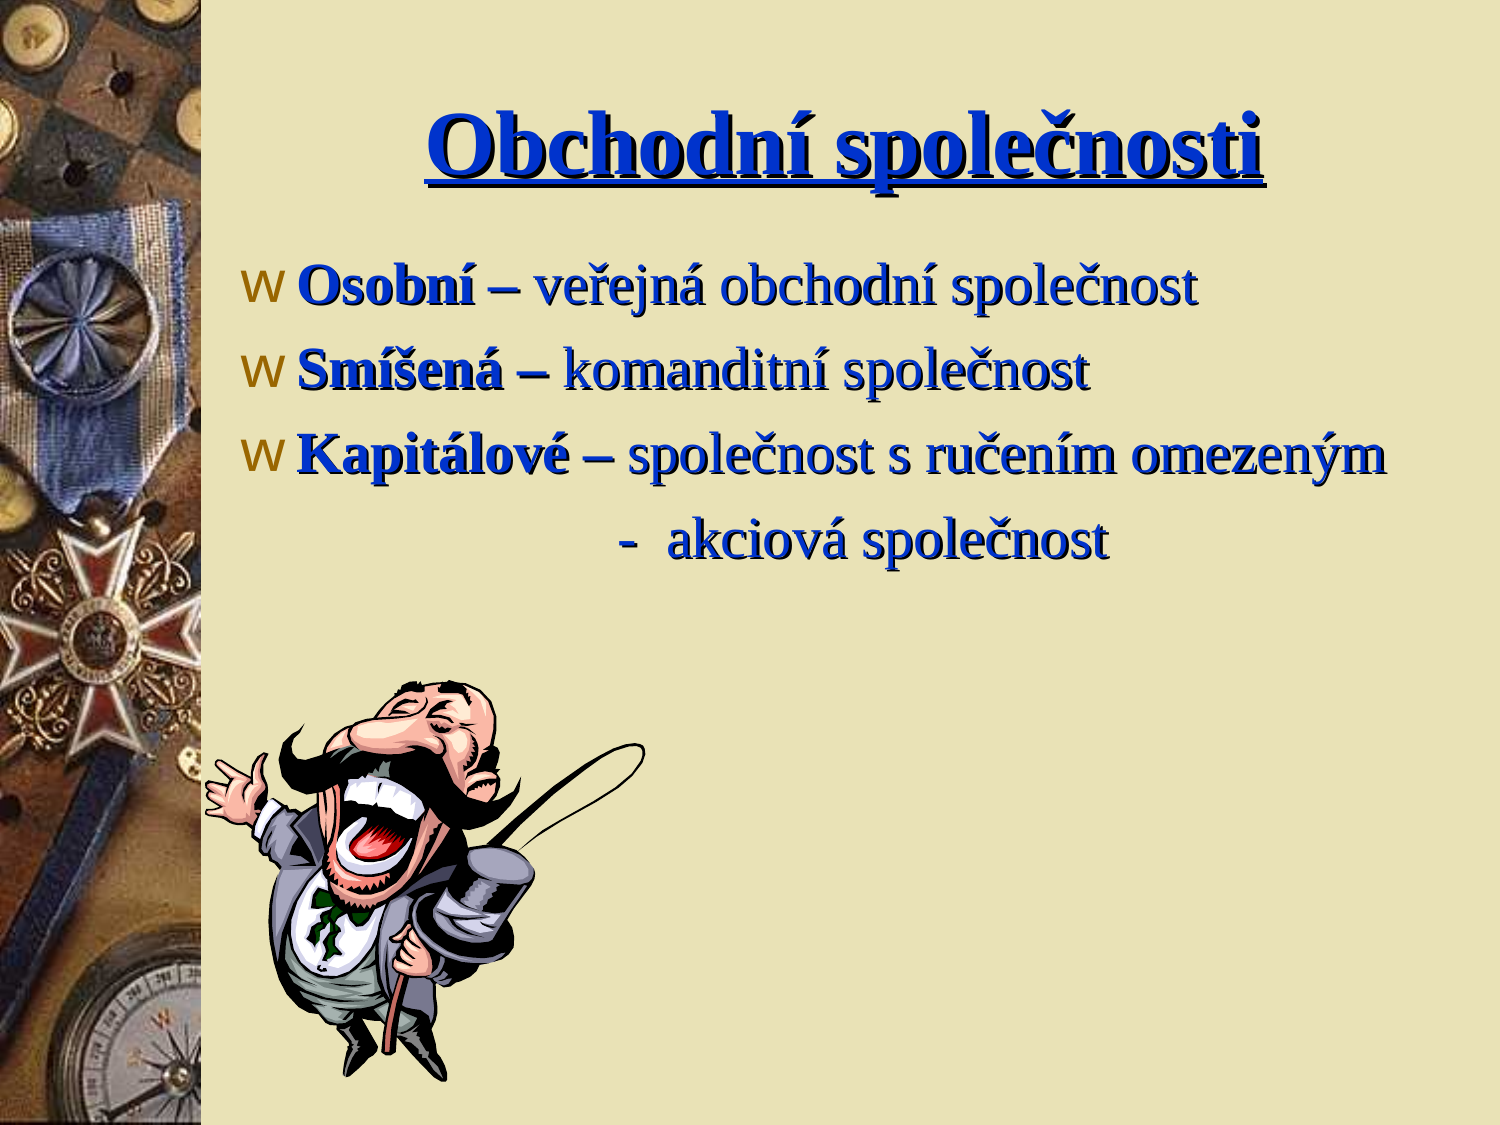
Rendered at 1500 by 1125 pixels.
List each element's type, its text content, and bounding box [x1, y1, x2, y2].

title Obchodní společnosti [225, 37, 1463, 237]
list Osobní – veřejná obchodní společnost Smíšená – komanditní společnost Kapitálové – společnost s ručením omezeným - akciová společnost [225, 237, 1476, 688]
picture [0, 0, 651, 1125]
